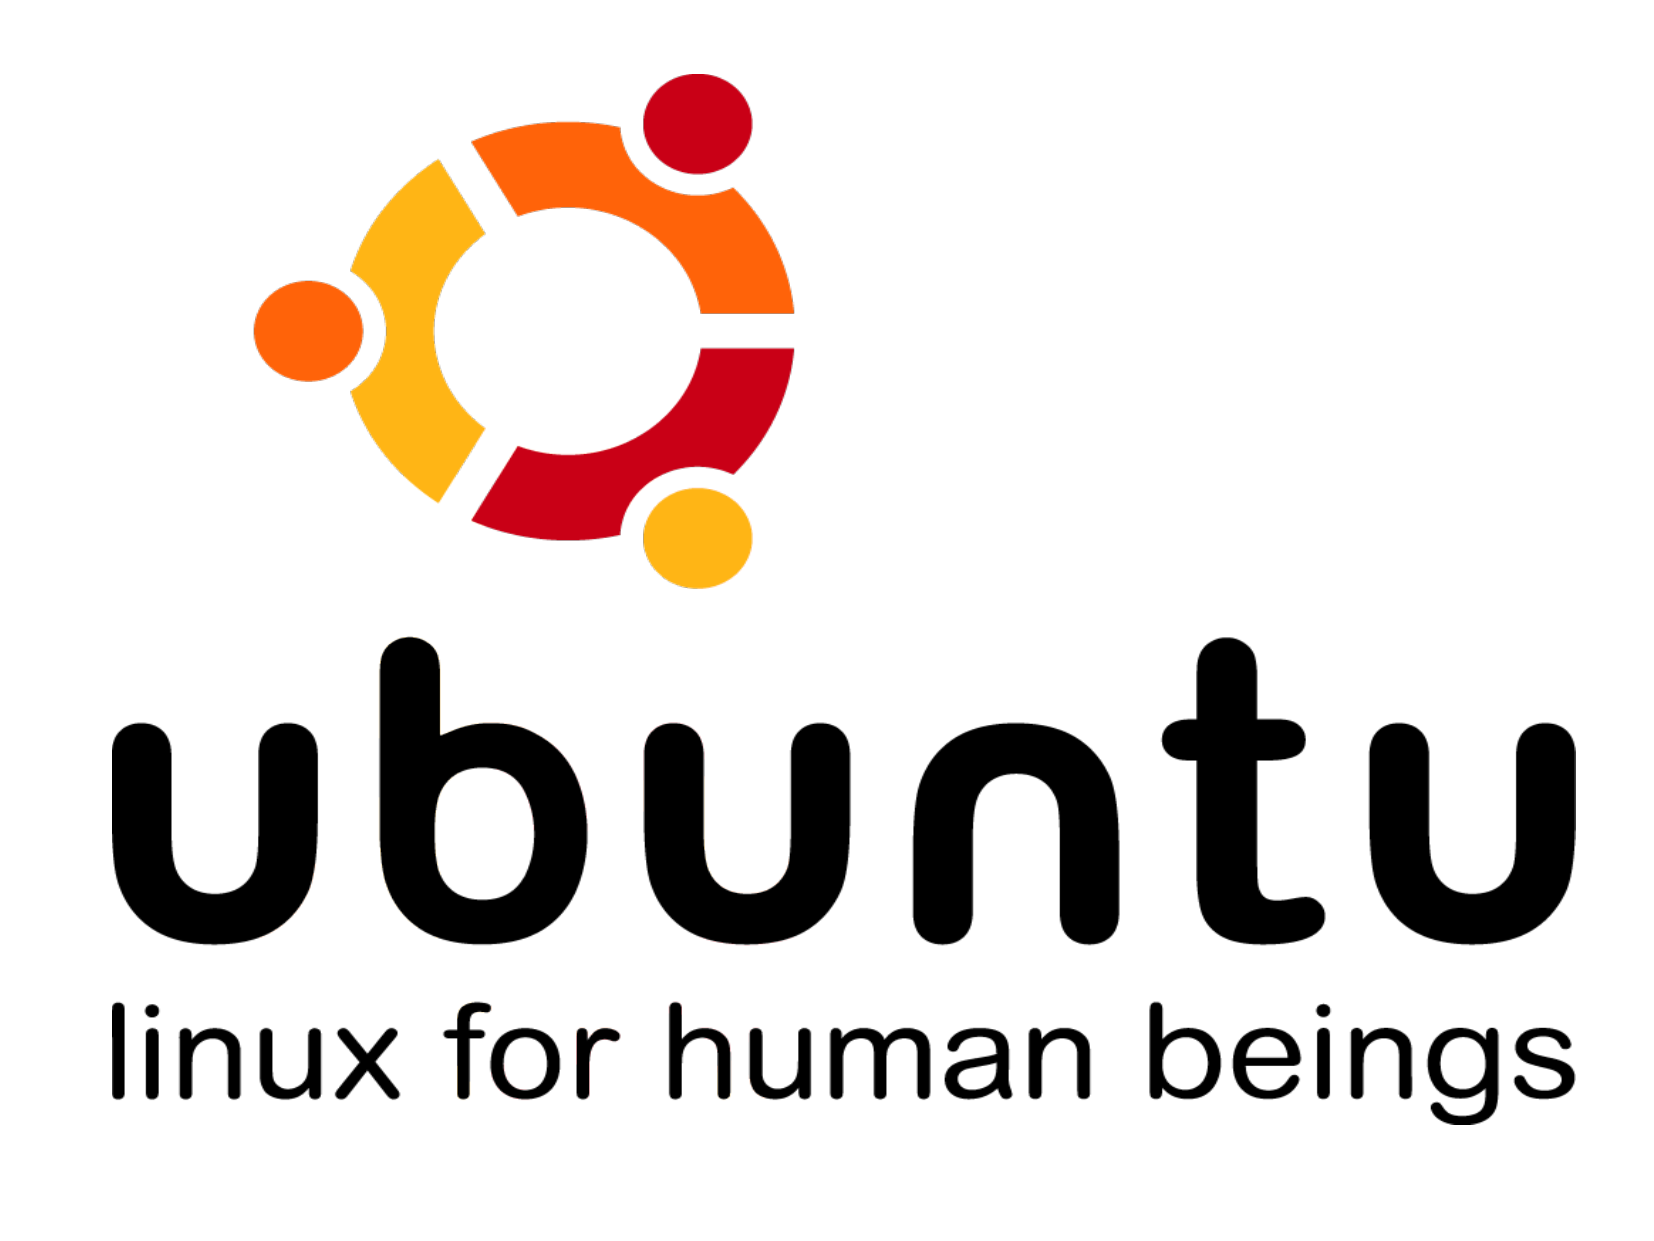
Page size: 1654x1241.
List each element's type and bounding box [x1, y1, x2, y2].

picture [112, 74, 1576, 1126]
